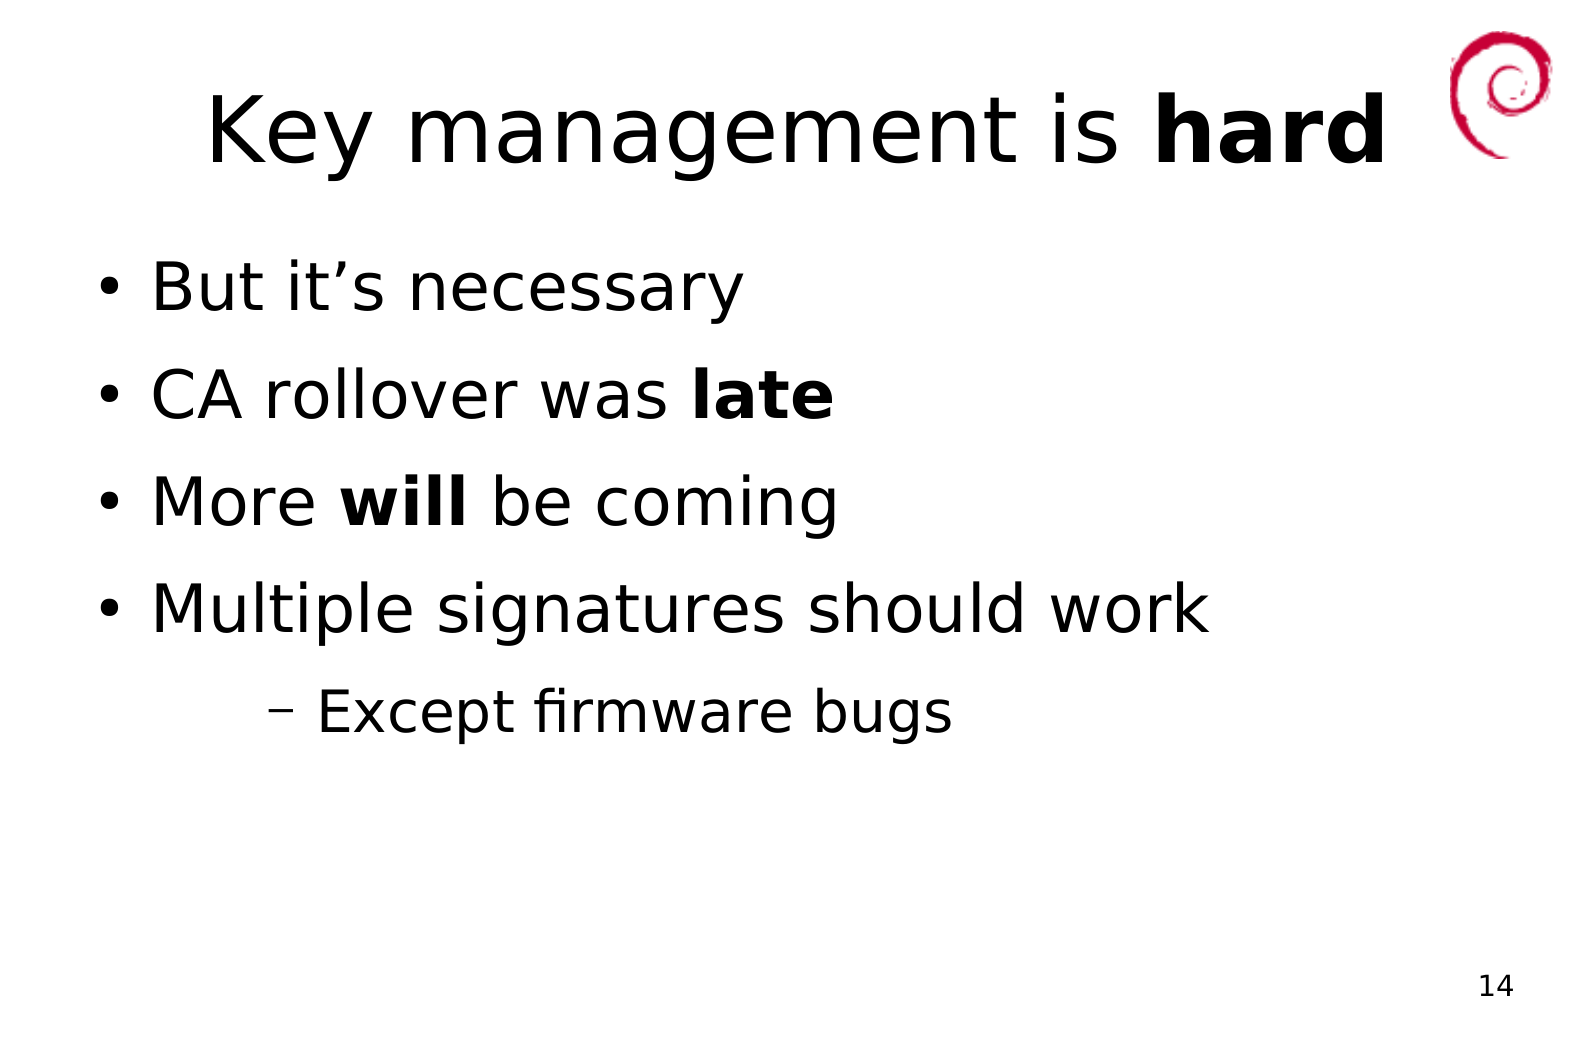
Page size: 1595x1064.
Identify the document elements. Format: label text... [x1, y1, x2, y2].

picture [1450, 31, 1555, 159]
list But it’s necessary CA rollover was late More will be coming Multiple signatures should work Except firmware bugs [79, 248, 1515, 951]
title Key management is hard [79, 42, 1515, 220]
